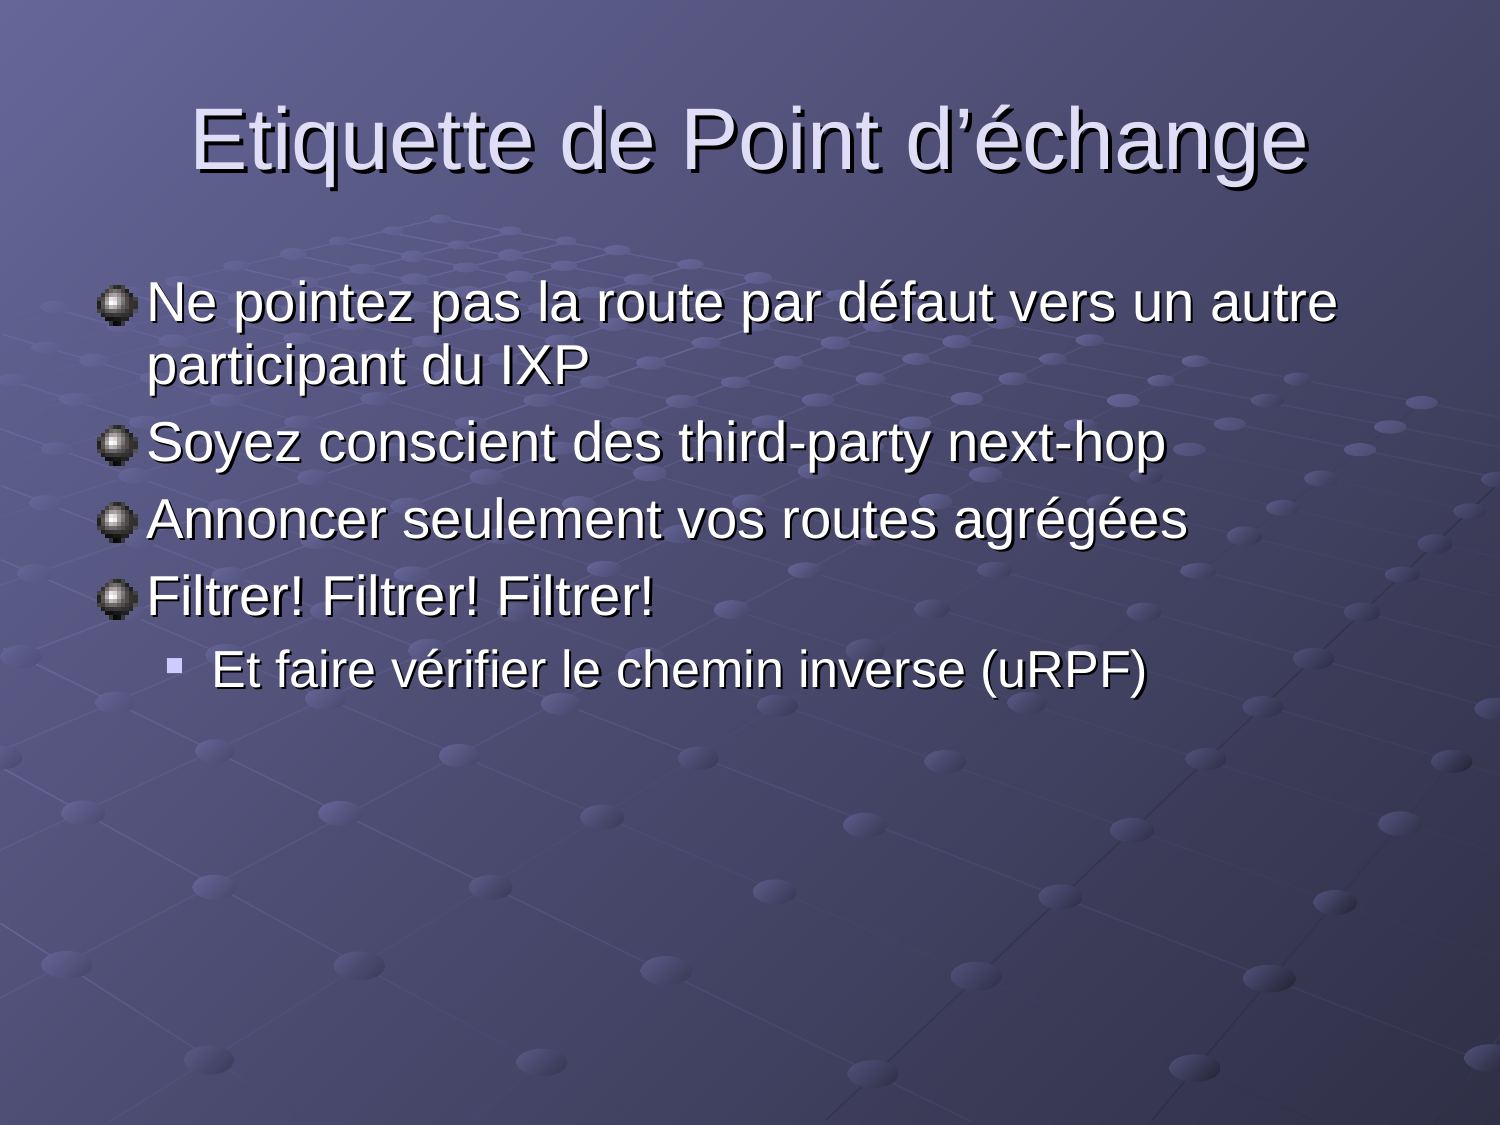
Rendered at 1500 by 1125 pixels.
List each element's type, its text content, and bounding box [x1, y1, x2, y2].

title Etiquette de Point d’échange [75, 45, 1426, 233]
list Ne pointez pas la route par défaut vers un autre participant du IXP Soyez conscient des third-party next-hop Annoncer seulement vos routes agrégées Filtrer! Filtrer! Filtrer! Et faire vérifier le chemin inverse (uRPF) [75, 262, 1426, 1007]
